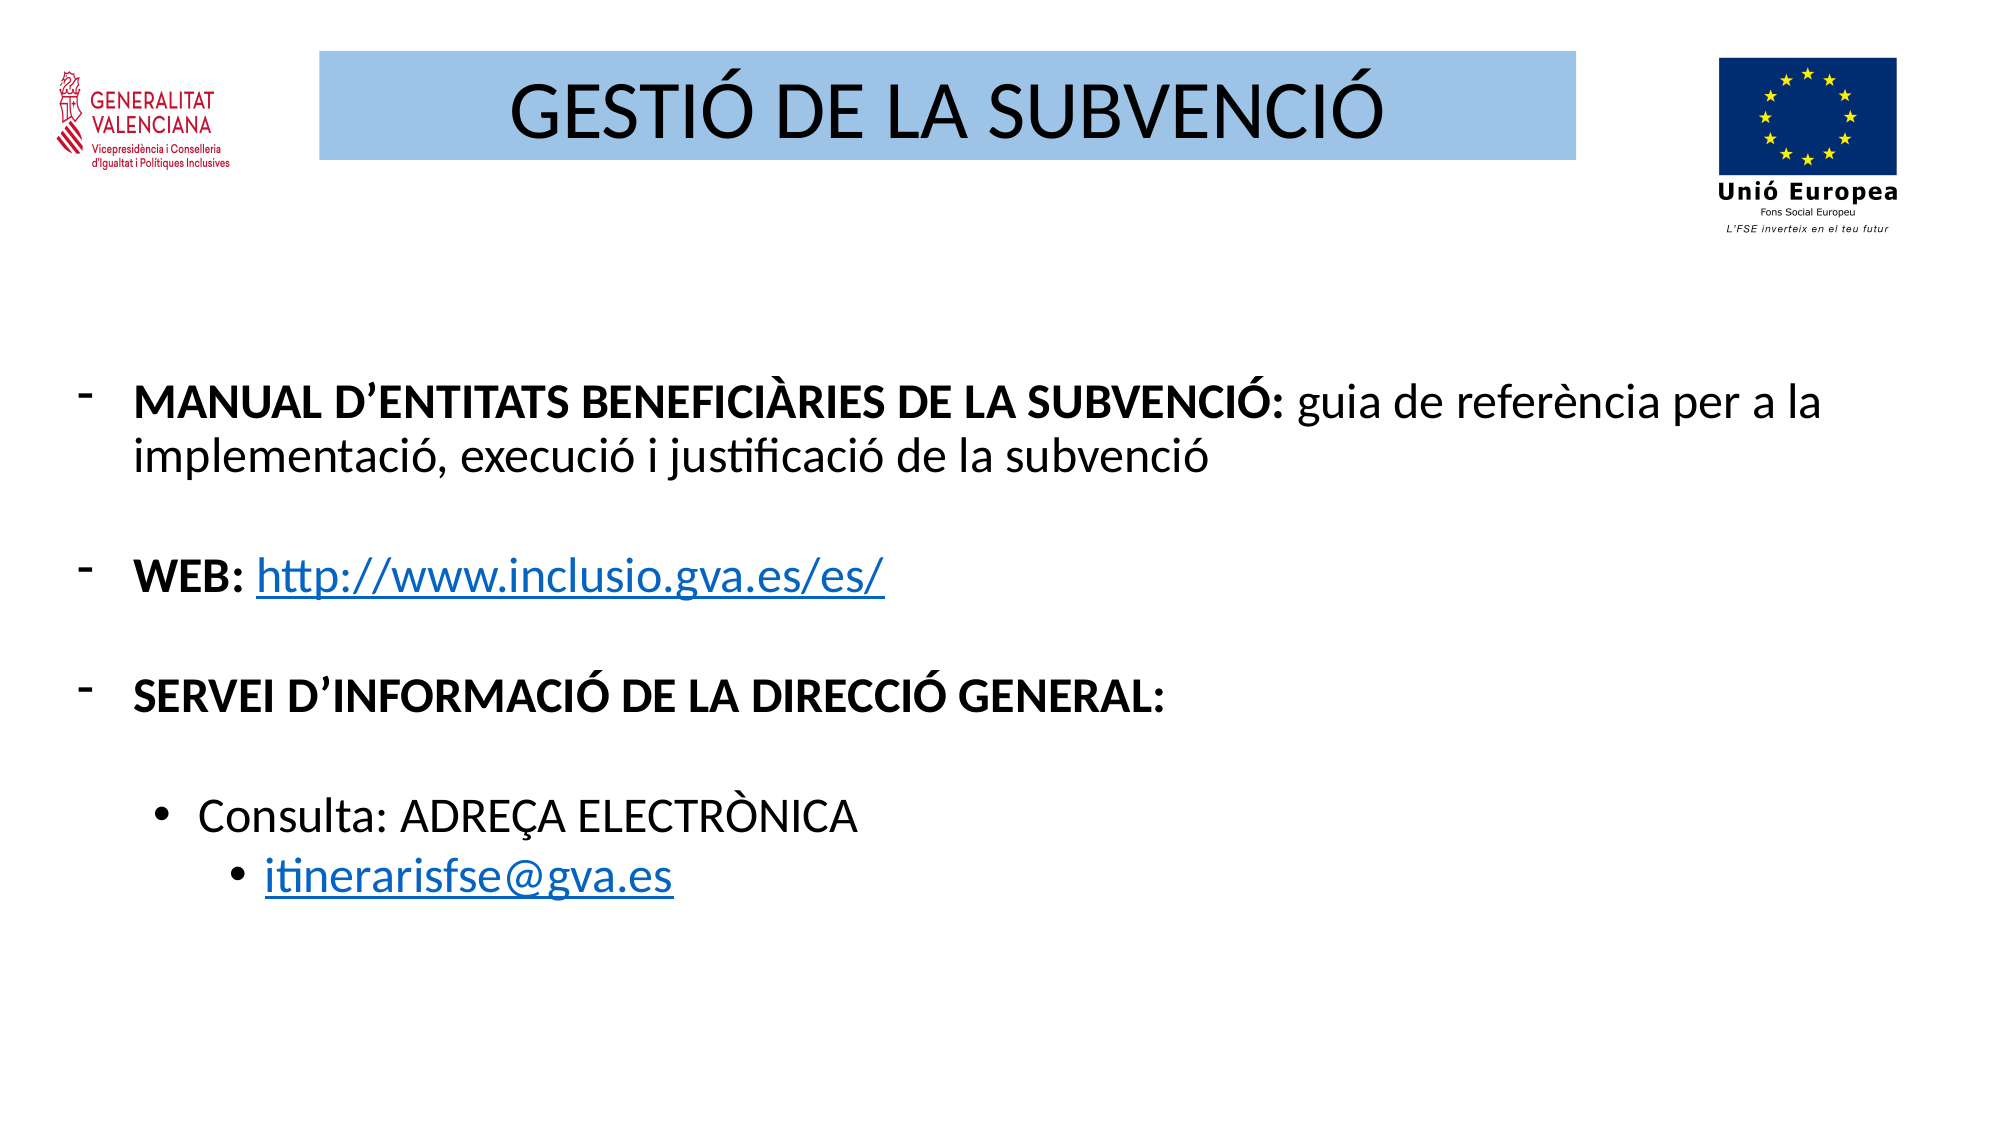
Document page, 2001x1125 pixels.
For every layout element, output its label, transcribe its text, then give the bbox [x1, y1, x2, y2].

picture [24, 31, 240, 208]
text_box GESTIÓ DE LA SUBVENCIÓ [319, 50, 1577, 160]
text_box MANUAL D’ENTITATS BENEFICIÀRIES DE LA SUBVENCIÓ: guia de referència per a la implementació, execució i justificació de la subvenció WEB: http://www.inclusio.gva.es/es/ SERVEI D’INFORMACIÓ DE LA DIRECCIÓ GENERAL: Consulta: ADREÇA ELECTRÒNICA itinerarisfse@gva.es [62, 263, 1937, 1020]
picture [1700, 47, 1912, 242]
